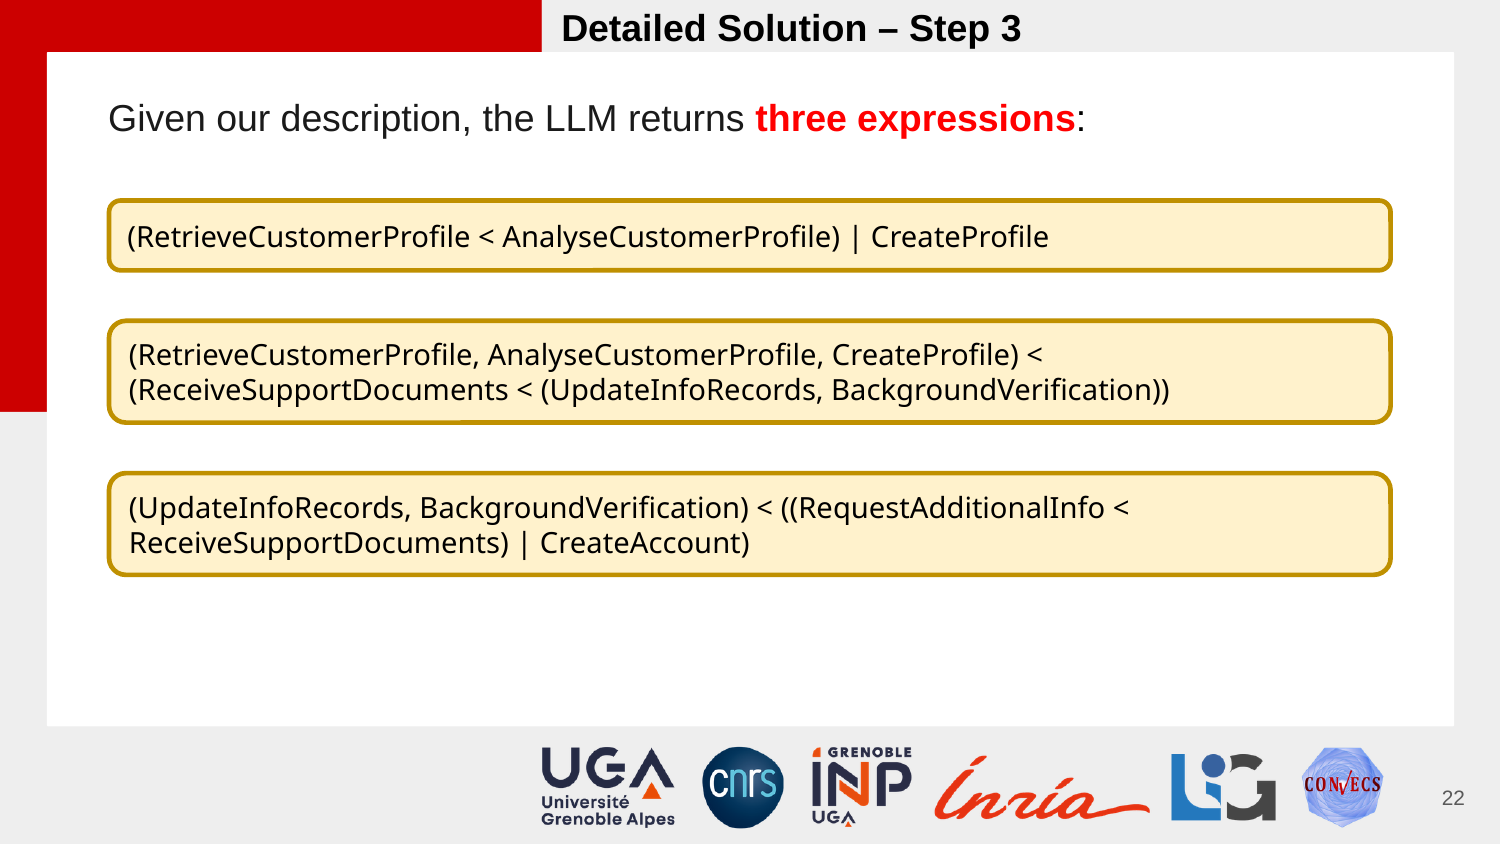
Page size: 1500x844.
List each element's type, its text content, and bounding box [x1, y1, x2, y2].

text_box (RetrieveCustomerProfile < AnalyseCustomerProfile) | CreateProfile [109, 200, 1391, 271]
text_box (RetrieveCustomerProfile, AnalyseCustomerProfile, CreateProfile) < (ReceiveSupportDocuments < (UpdateInfoRecords, BackgroundVerification)) [109, 320, 1391, 423]
text_box (UpdateInfoRecords, BackgroundVerification) < ((RequestAdditionalInfo < ReceiveSupportDocuments) | CreateAccount) [109, 473, 1391, 575]
picture [0, 0, 1500, 844]
slide_number <numéro> [1389, 764, 1480, 830]
text_box Detailed Solution – Step 3 [546, 0, 1441, 55]
text_box Given our description, the LLM returns three expressions: [93, 90, 1377, 146]
